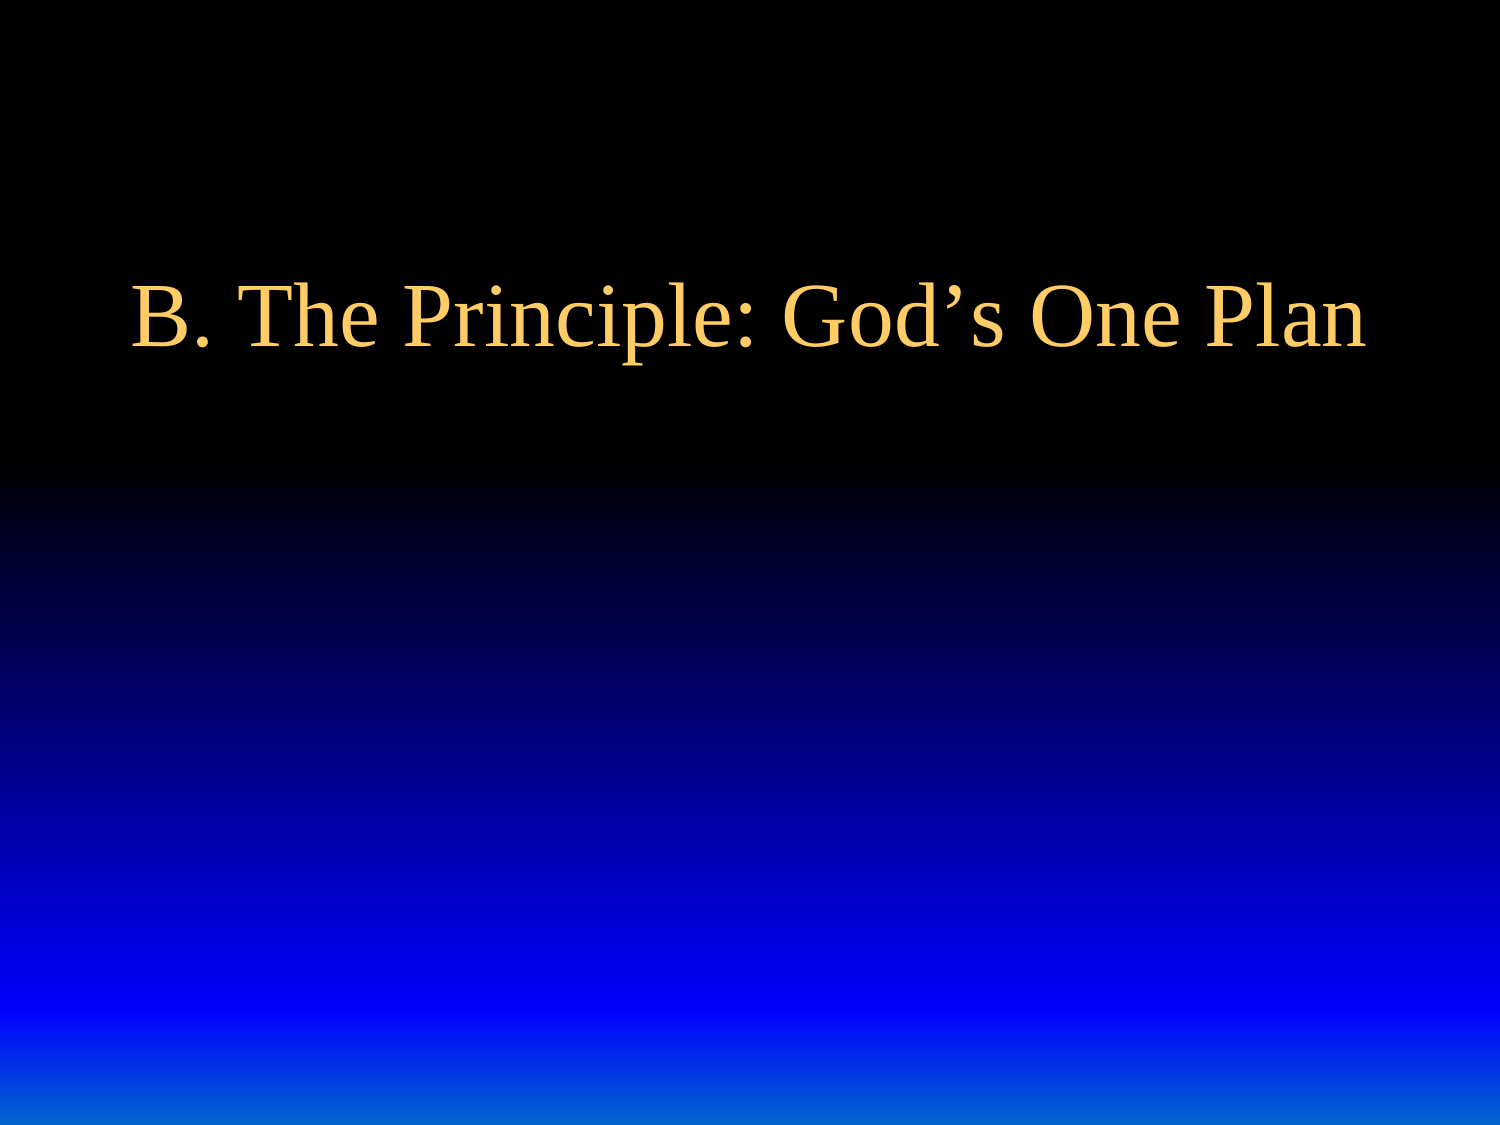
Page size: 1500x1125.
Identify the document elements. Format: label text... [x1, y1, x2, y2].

title B. The Principle: God’s One Plan [112, 185, 1388, 374]
